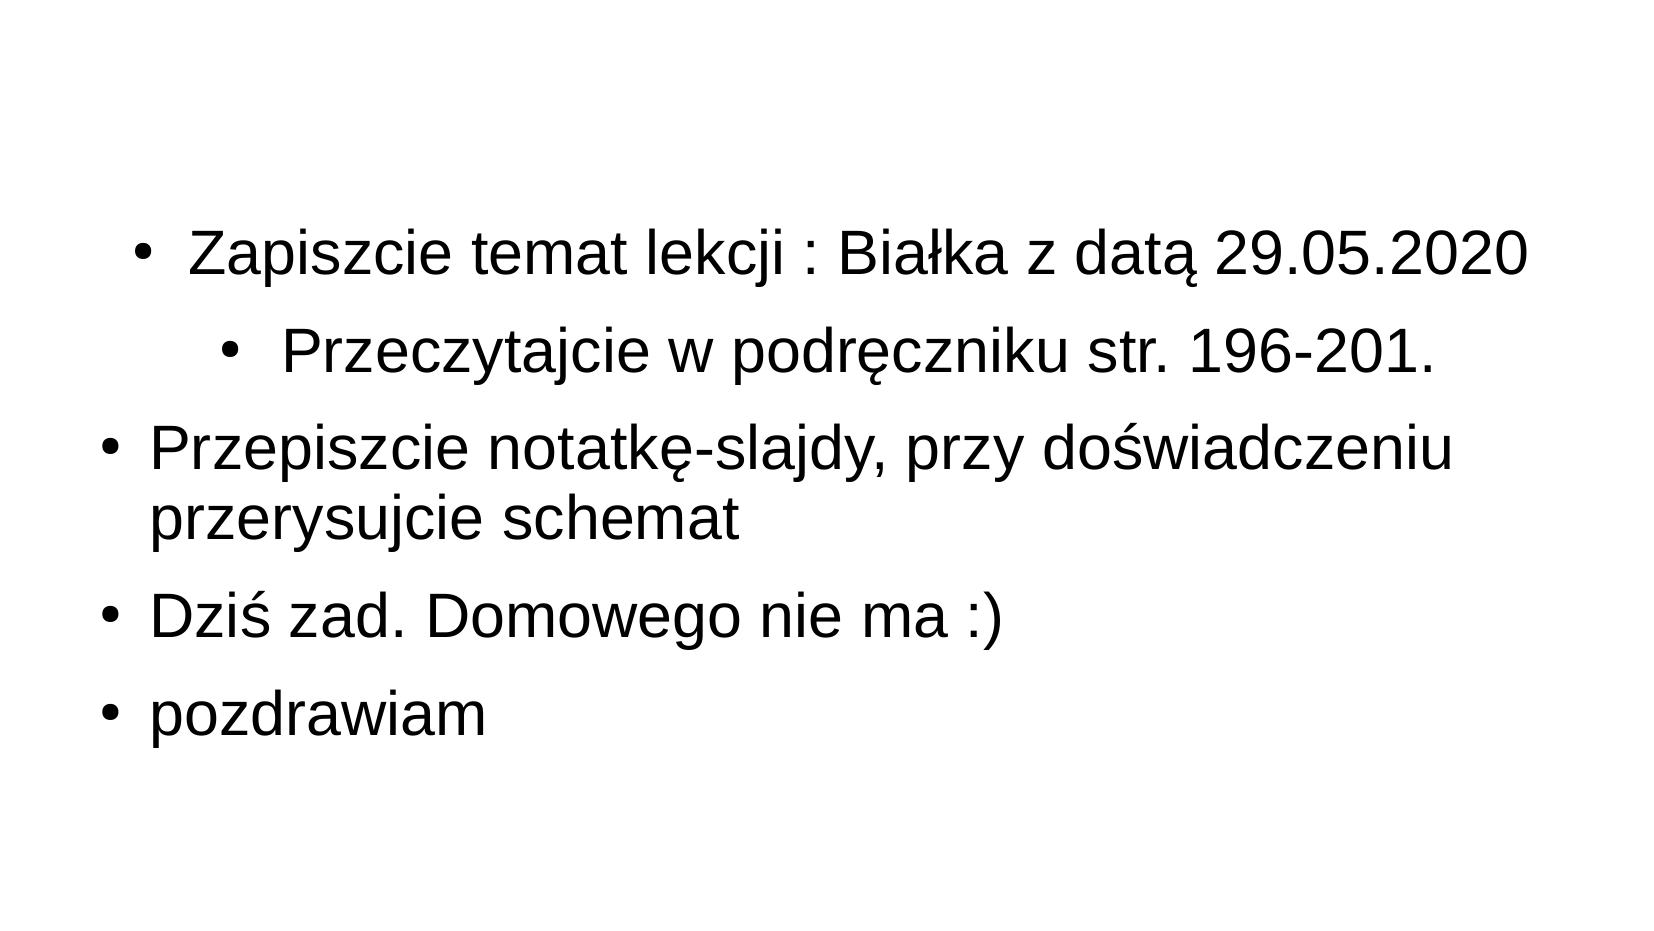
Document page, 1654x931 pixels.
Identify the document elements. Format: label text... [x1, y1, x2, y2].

list Zapiszcie temat lekcji : Białka z datą 29.05.2020 Przeczytajcie w podręczniku str. 196-201. Przepiszcie notatkę-slajdy, przy doświadczeniu przerysujcie schemat Dziś zad. Domowego nie ma :) pozdrawiam [82, 217, 1571, 758]
